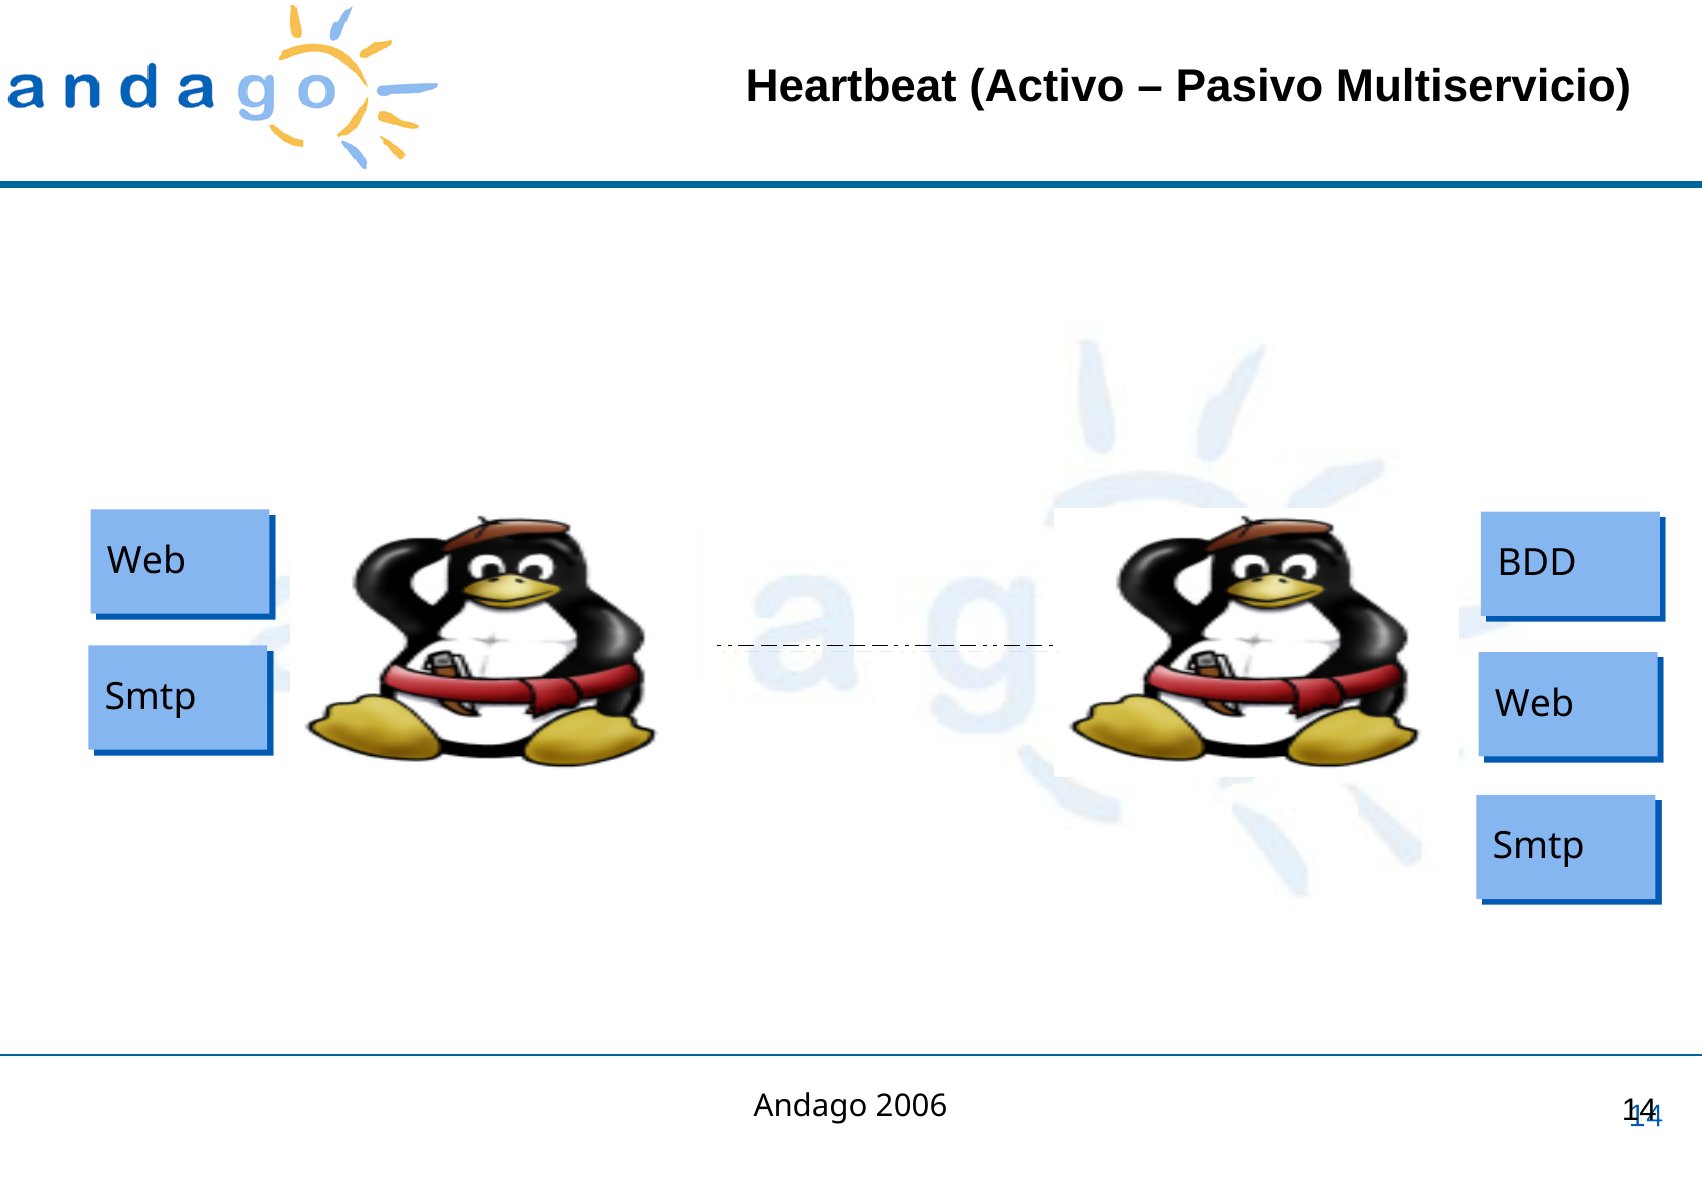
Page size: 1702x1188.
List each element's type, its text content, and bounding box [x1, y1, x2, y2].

picture [0, 0, 255, 175]
text_box Web [1478, 652, 1658, 757]
text_box BDD [1480, 511, 1660, 616]
text_box Web [90, 509, 270, 614]
text_box Smtp [88, 645, 268, 750]
picture [224, 324, 1538, 919]
text_box Smtp [1476, 794, 1656, 900]
title Heartbeat (Activo – Pasivo Multiservicio) [255, 0, 1702, 188]
